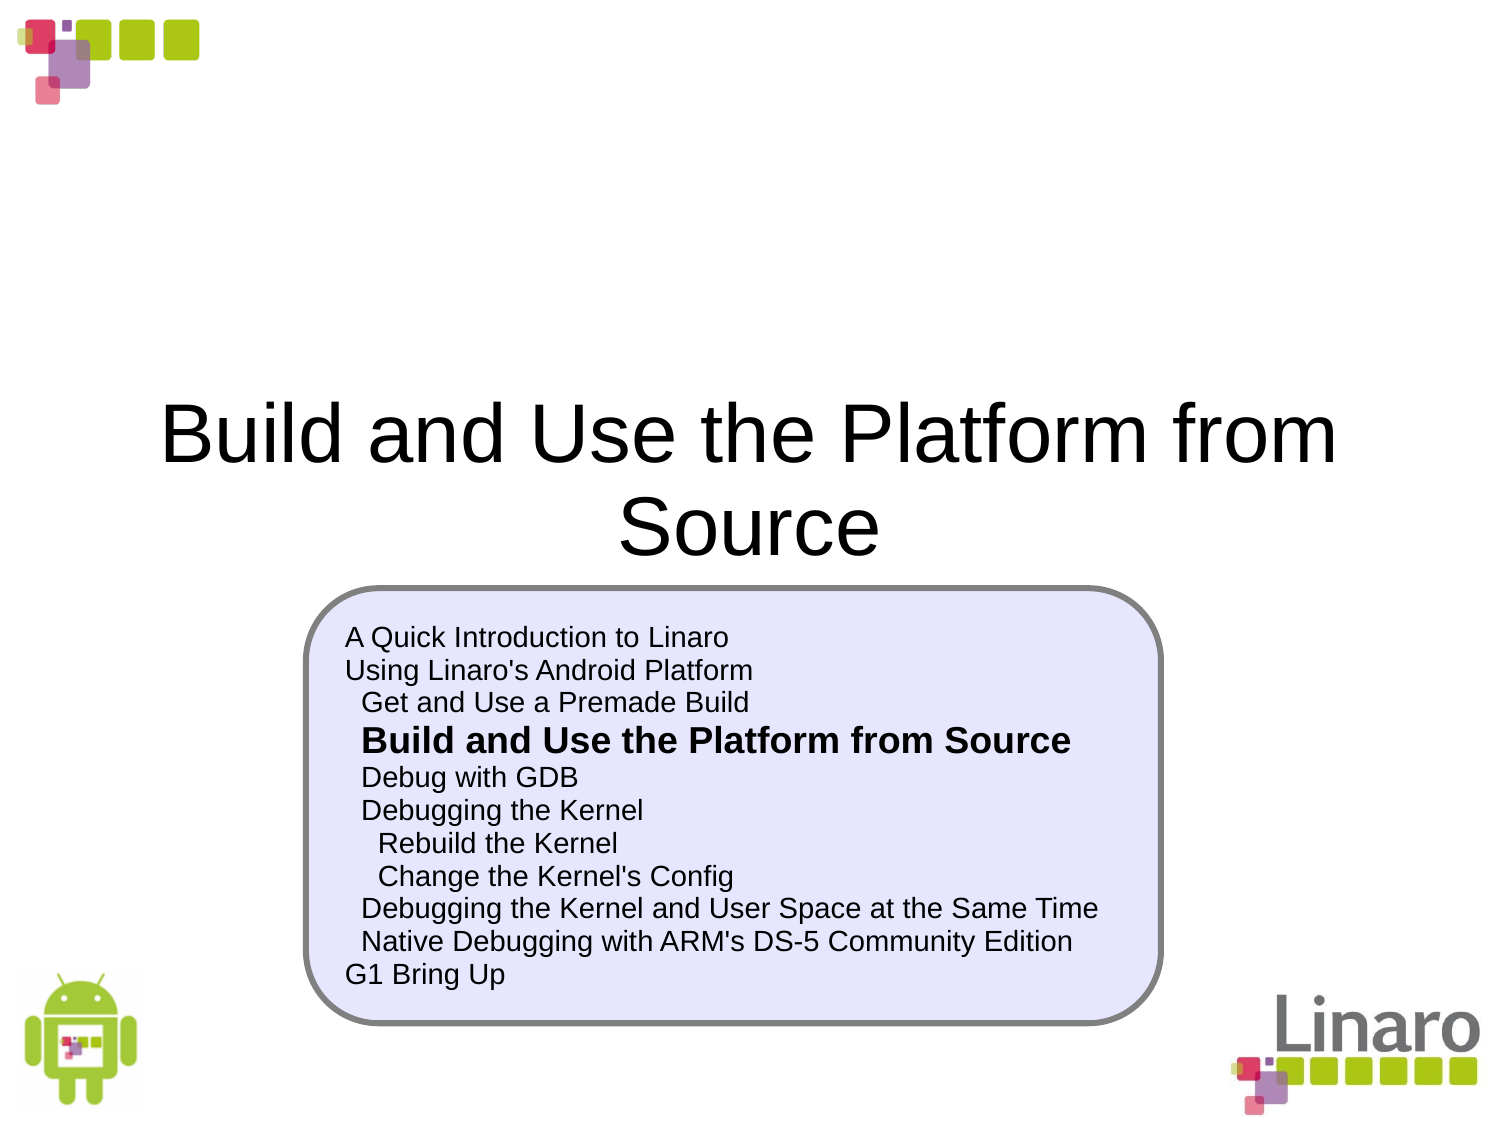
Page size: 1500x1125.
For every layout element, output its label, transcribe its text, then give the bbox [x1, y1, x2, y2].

picture [1219, 986, 1491, 1123]
picture [18, 971, 142, 1109]
picture [16, 12, 205, 121]
subtitle Build and Use the Platform from Source [74, 44, 1425, 916]
text_box A Quick Introduction to Linaro Using Linaro's Android Platform Get and Use a Premade Build Build and Use the Platform from Source Debug with GDB Debugging the Kernel Rebuild the Kernel Change the Kernel's Config Debugging the Kernel and User Space at the Same Time Native Debugging with ARM's DS-5 Community Edition G1 Bring Up [305, 588, 1161, 1024]
